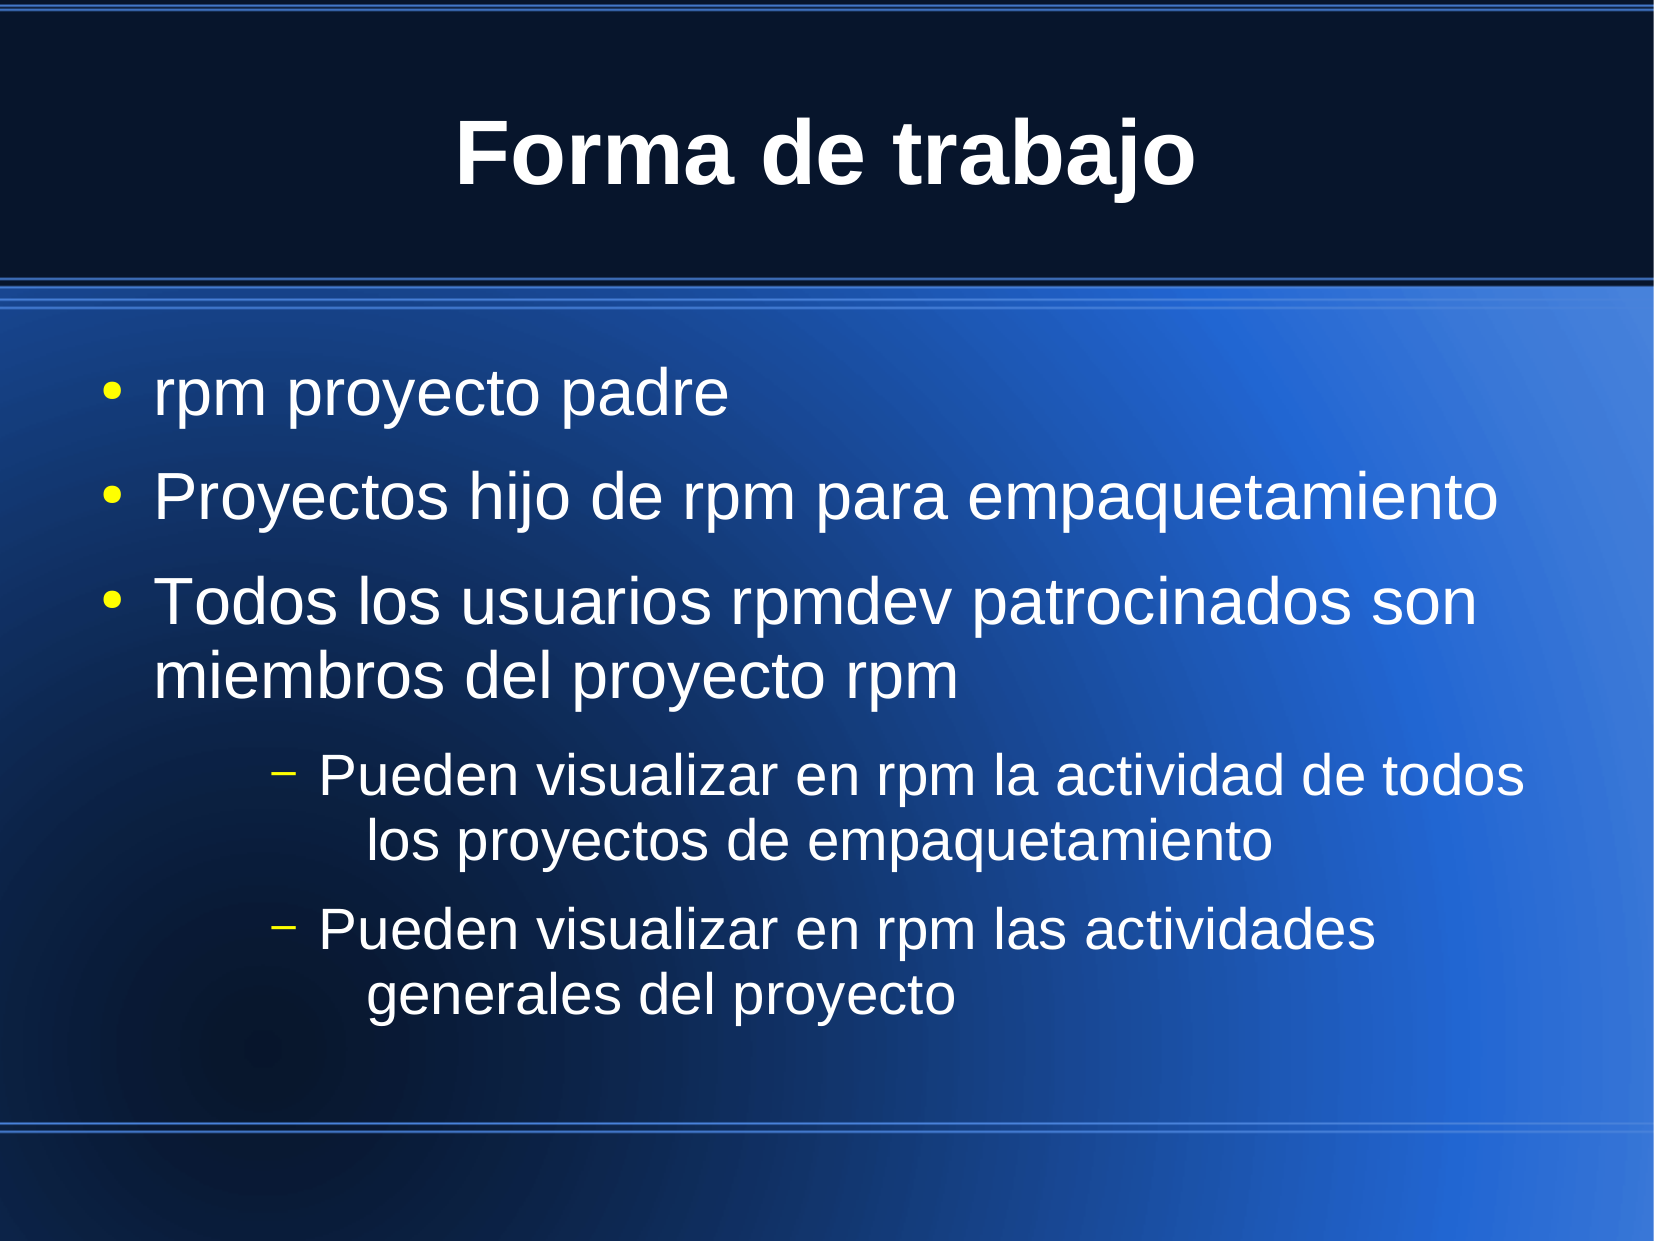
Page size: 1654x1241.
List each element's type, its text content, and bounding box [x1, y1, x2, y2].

picture [0, 0, 1654, 1241]
list rpm proyecto padre Proyectos hijo de rpm para empaquetamiento Todos los usuarios rpmdev patrocinados son miembros del proyecto rpm Pueden visualizar en rpm la actividad de todos los proyectos de empaquetamiento Pueden visualizar en rpm las actividades generales del proyecto [82, 355, 1571, 1043]
title Forma de trabajo [82, 56, 1571, 250]
